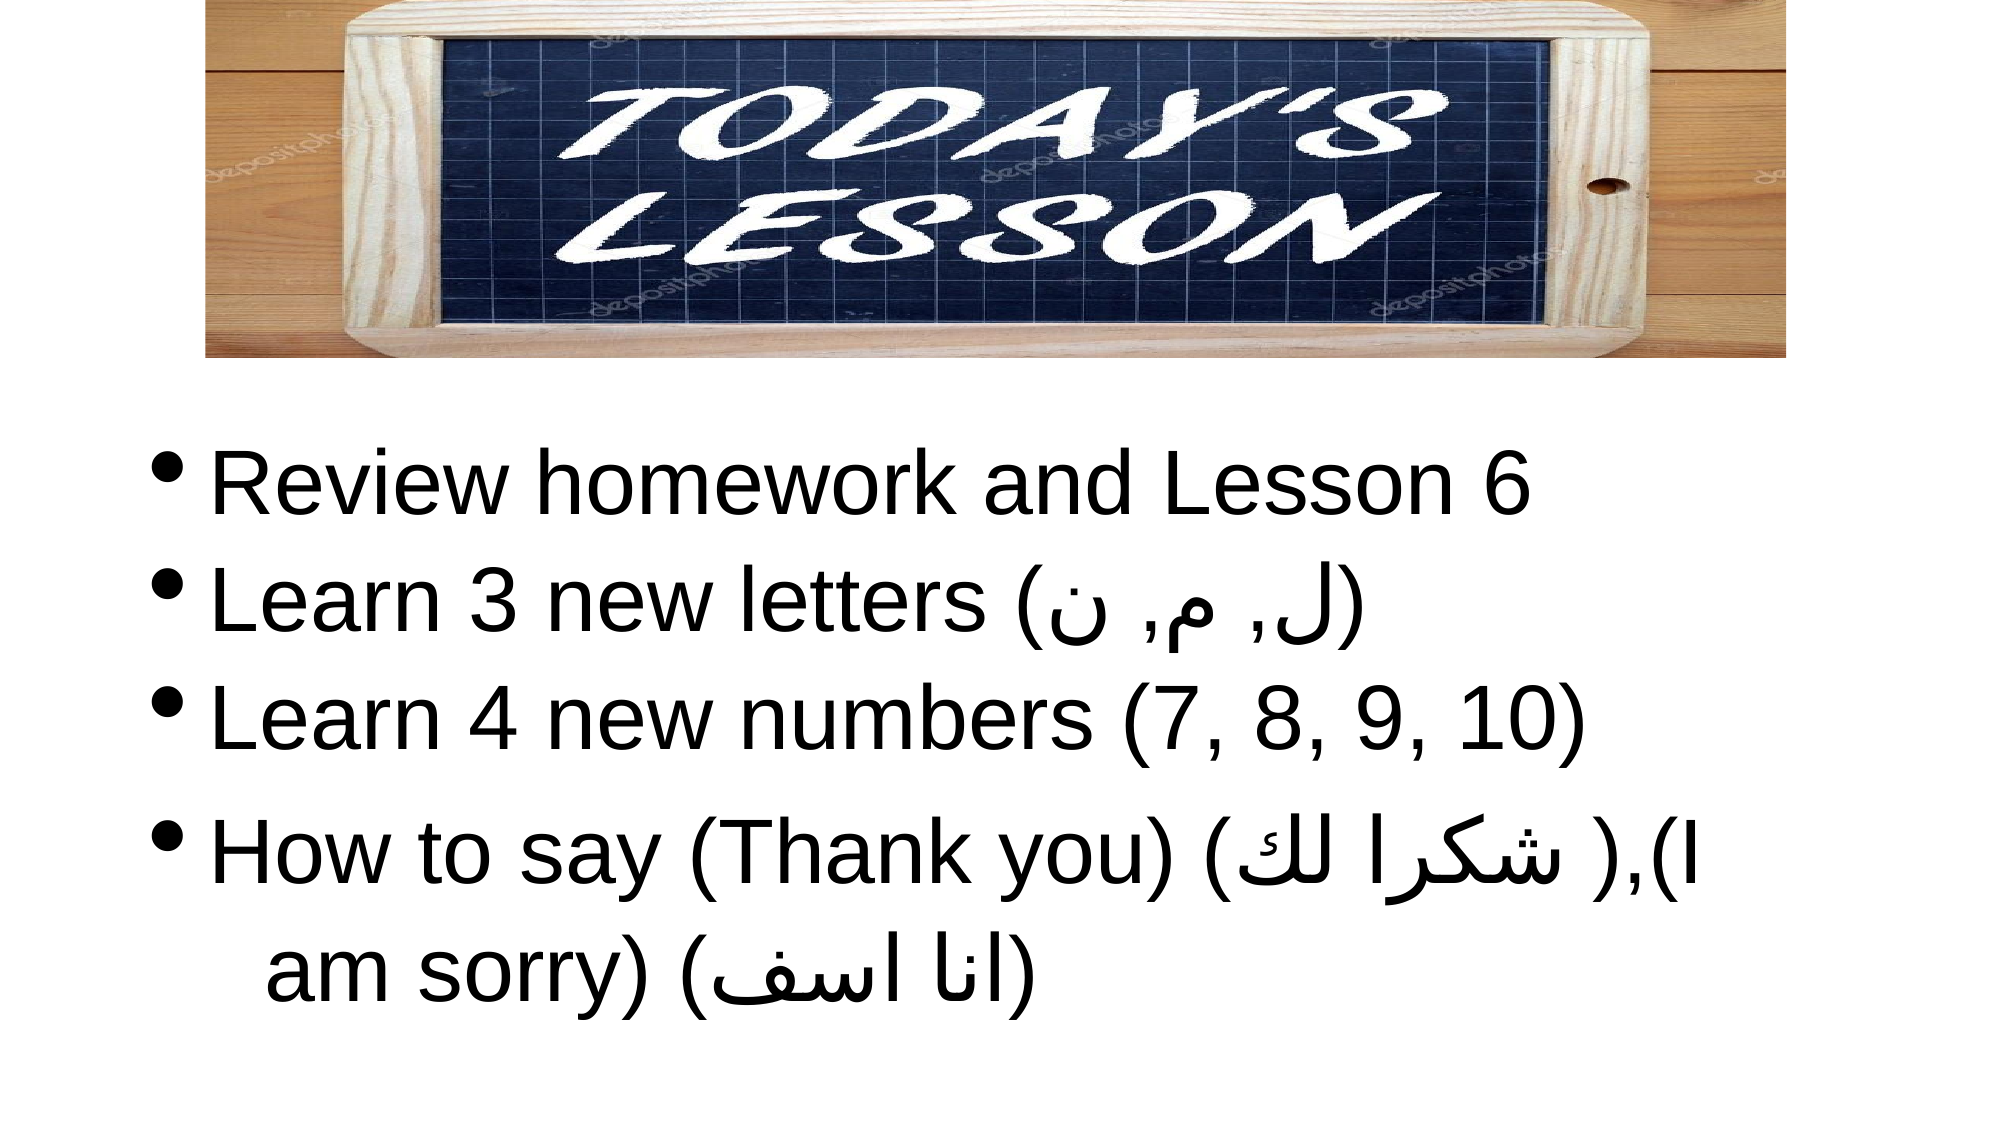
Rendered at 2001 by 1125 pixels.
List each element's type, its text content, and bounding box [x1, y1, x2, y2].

picture [205, 0, 1787, 358]
list Review homework and Lesson 6 Learn 3 new letters (ل, م, ن) Learn 4 new numbers (7, 8, 9, 10) How to say (Thank you) (شكرا لك ),(I am sorry) (انا اسف) [137, 407, 1863, 1047]
